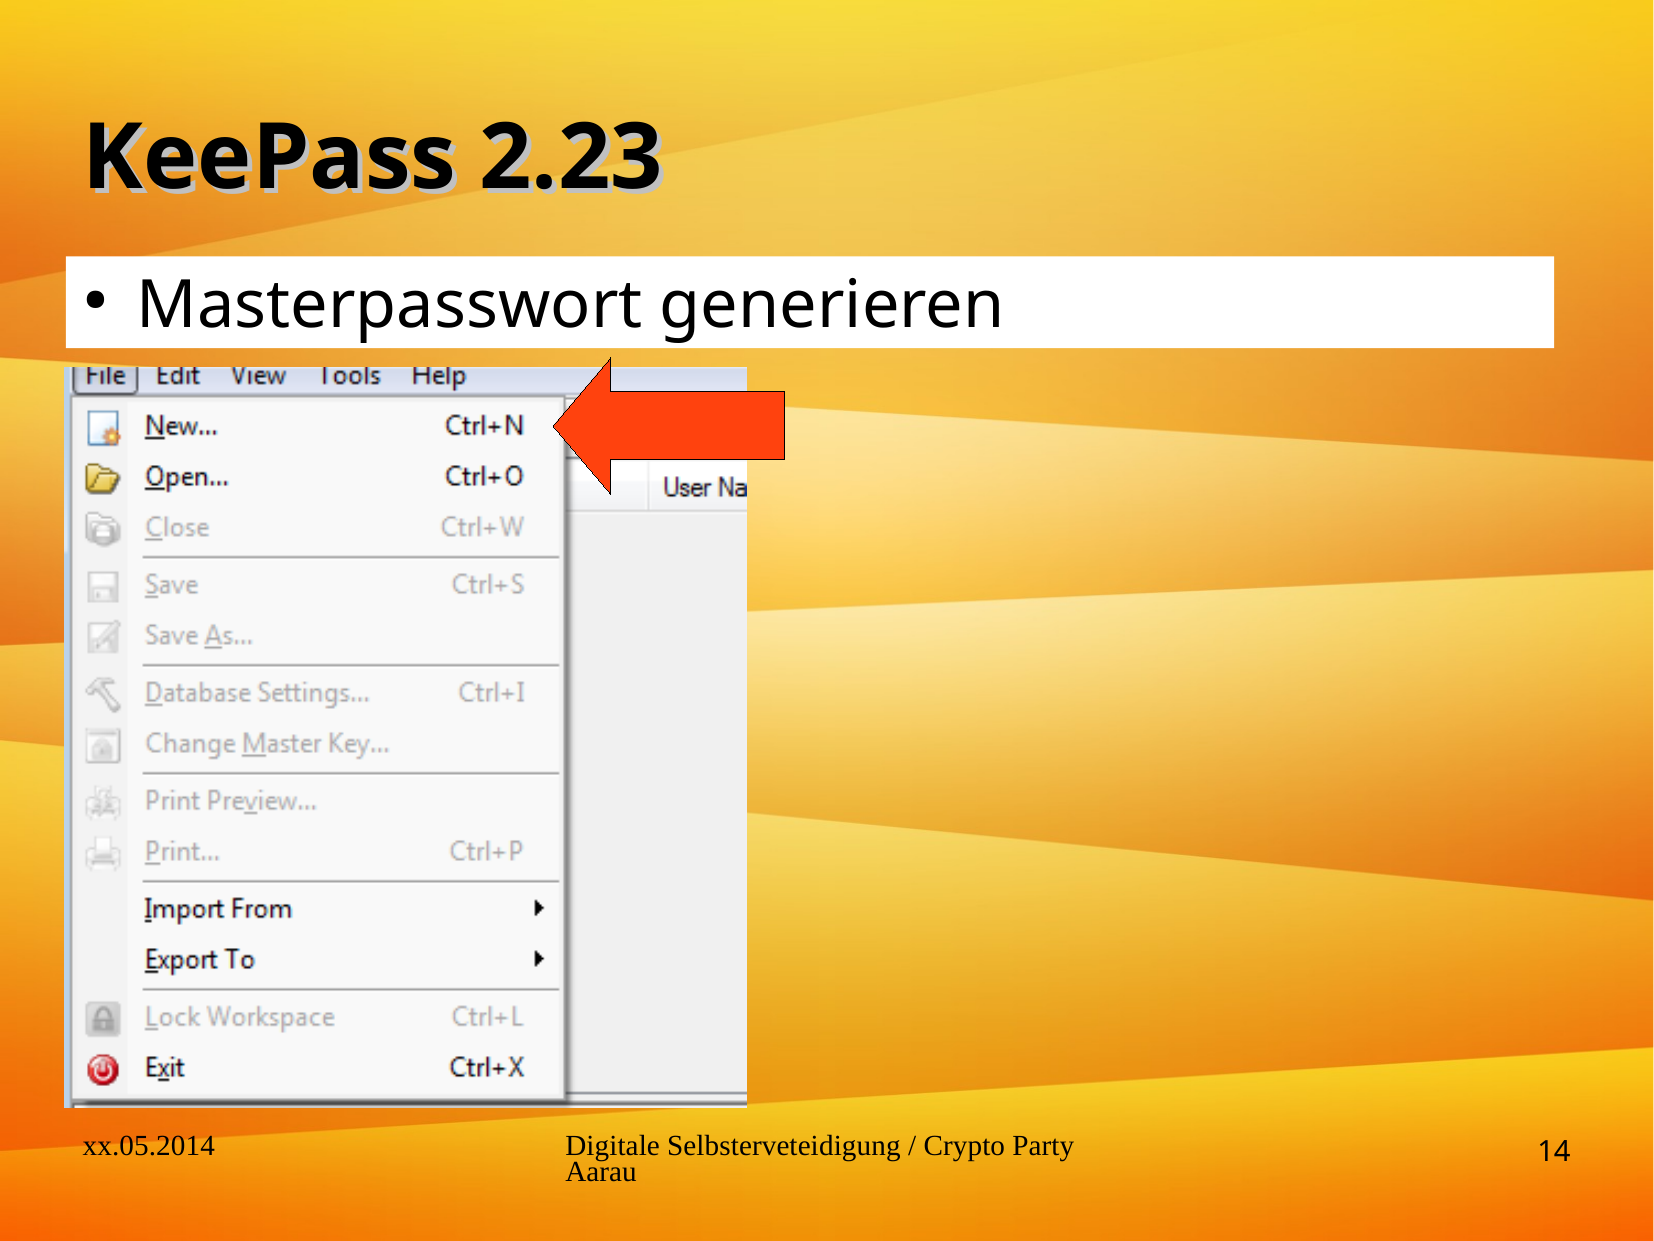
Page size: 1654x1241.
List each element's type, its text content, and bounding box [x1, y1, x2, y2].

picture [0, 0, 1654, 1241]
list Masterpasswort generieren [65, 256, 1555, 349]
text_box [553, 357, 785, 495]
title KeePass 2.23 [82, 49, 1571, 257]
